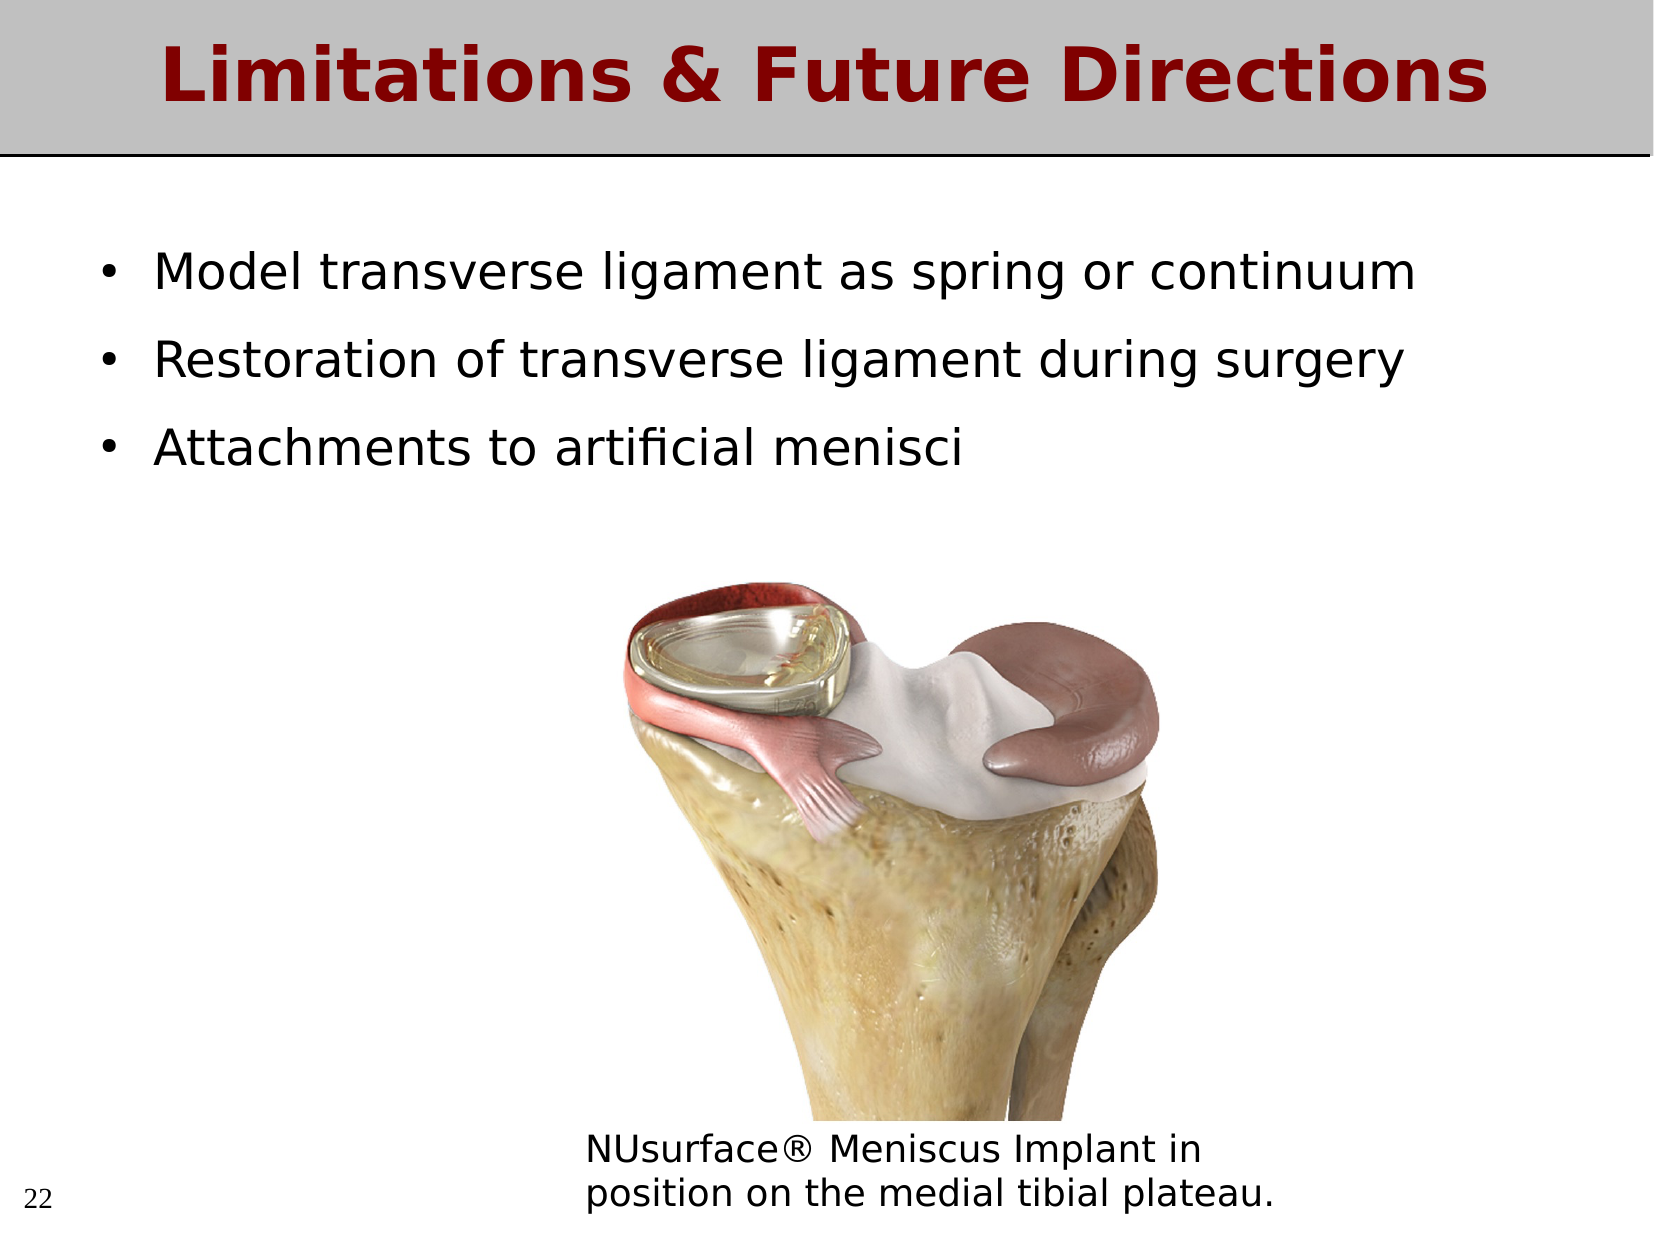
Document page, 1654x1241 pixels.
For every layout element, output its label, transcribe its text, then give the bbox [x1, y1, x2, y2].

picture [600, 963, 1211, 1120]
list Model transverse ligament as spring or continuum Restoration of transverse ligament during surgery Attachments to artificial menisci [82, 242, 1571, 963]
text_box Limitations & Future Directions [0, 31, 1651, 119]
text_box [0, 0, 1654, 156]
text_box NUsurface® Meniscus Implant in position on the medial tibial plateau. [570, 1120, 1358, 1223]
